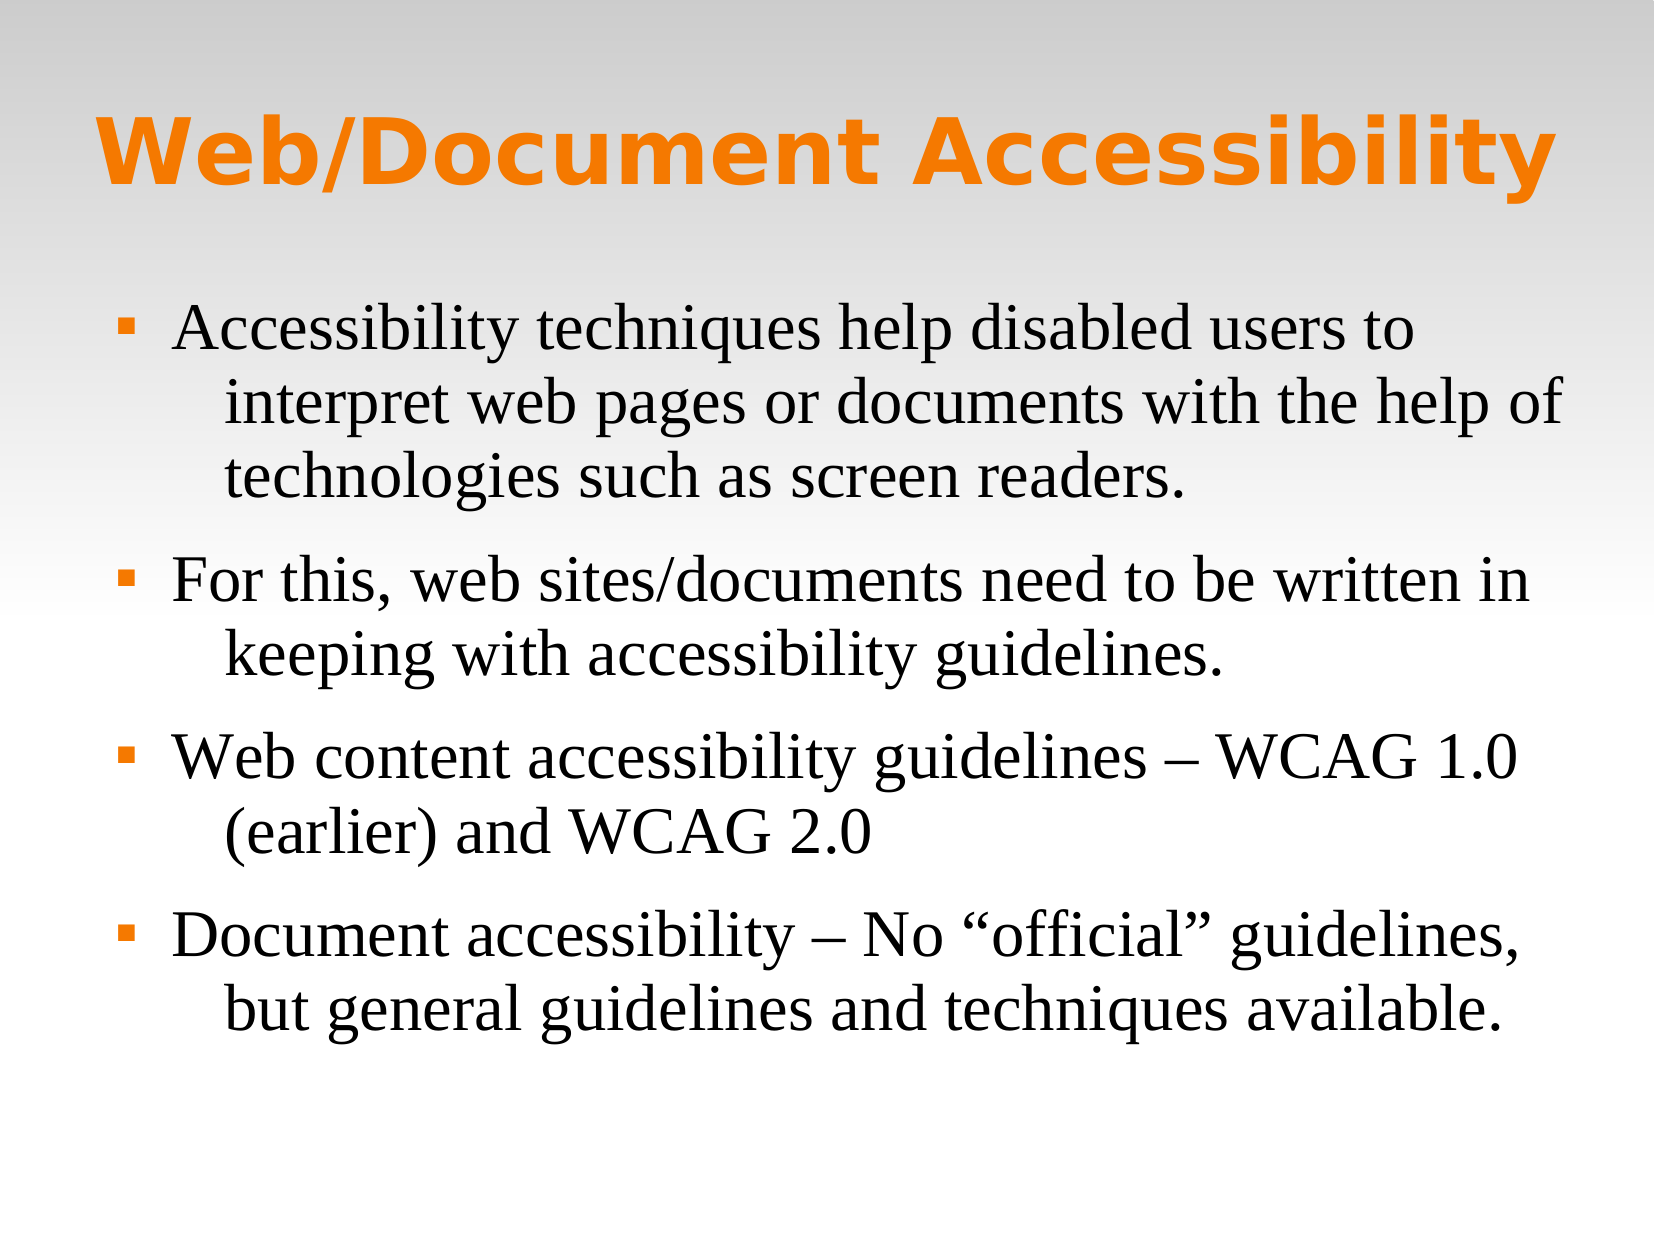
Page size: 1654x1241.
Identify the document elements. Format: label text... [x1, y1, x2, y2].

list Accessibility techniques help disabled users to interpret web pages or documents with the help of technologies such as screen readers. For this, web sites/documents need to be written in keeping with accessibility guidelines. Web content accessibility guidelines – WCAG 1.0 (earlier) and WCAG 2.0 Document accessibility – No “official” guidelines, but general guidelines and techniques available. [82, 290, 1571, 1109]
title Web/Document Accessibility [82, 56, 1571, 250]
